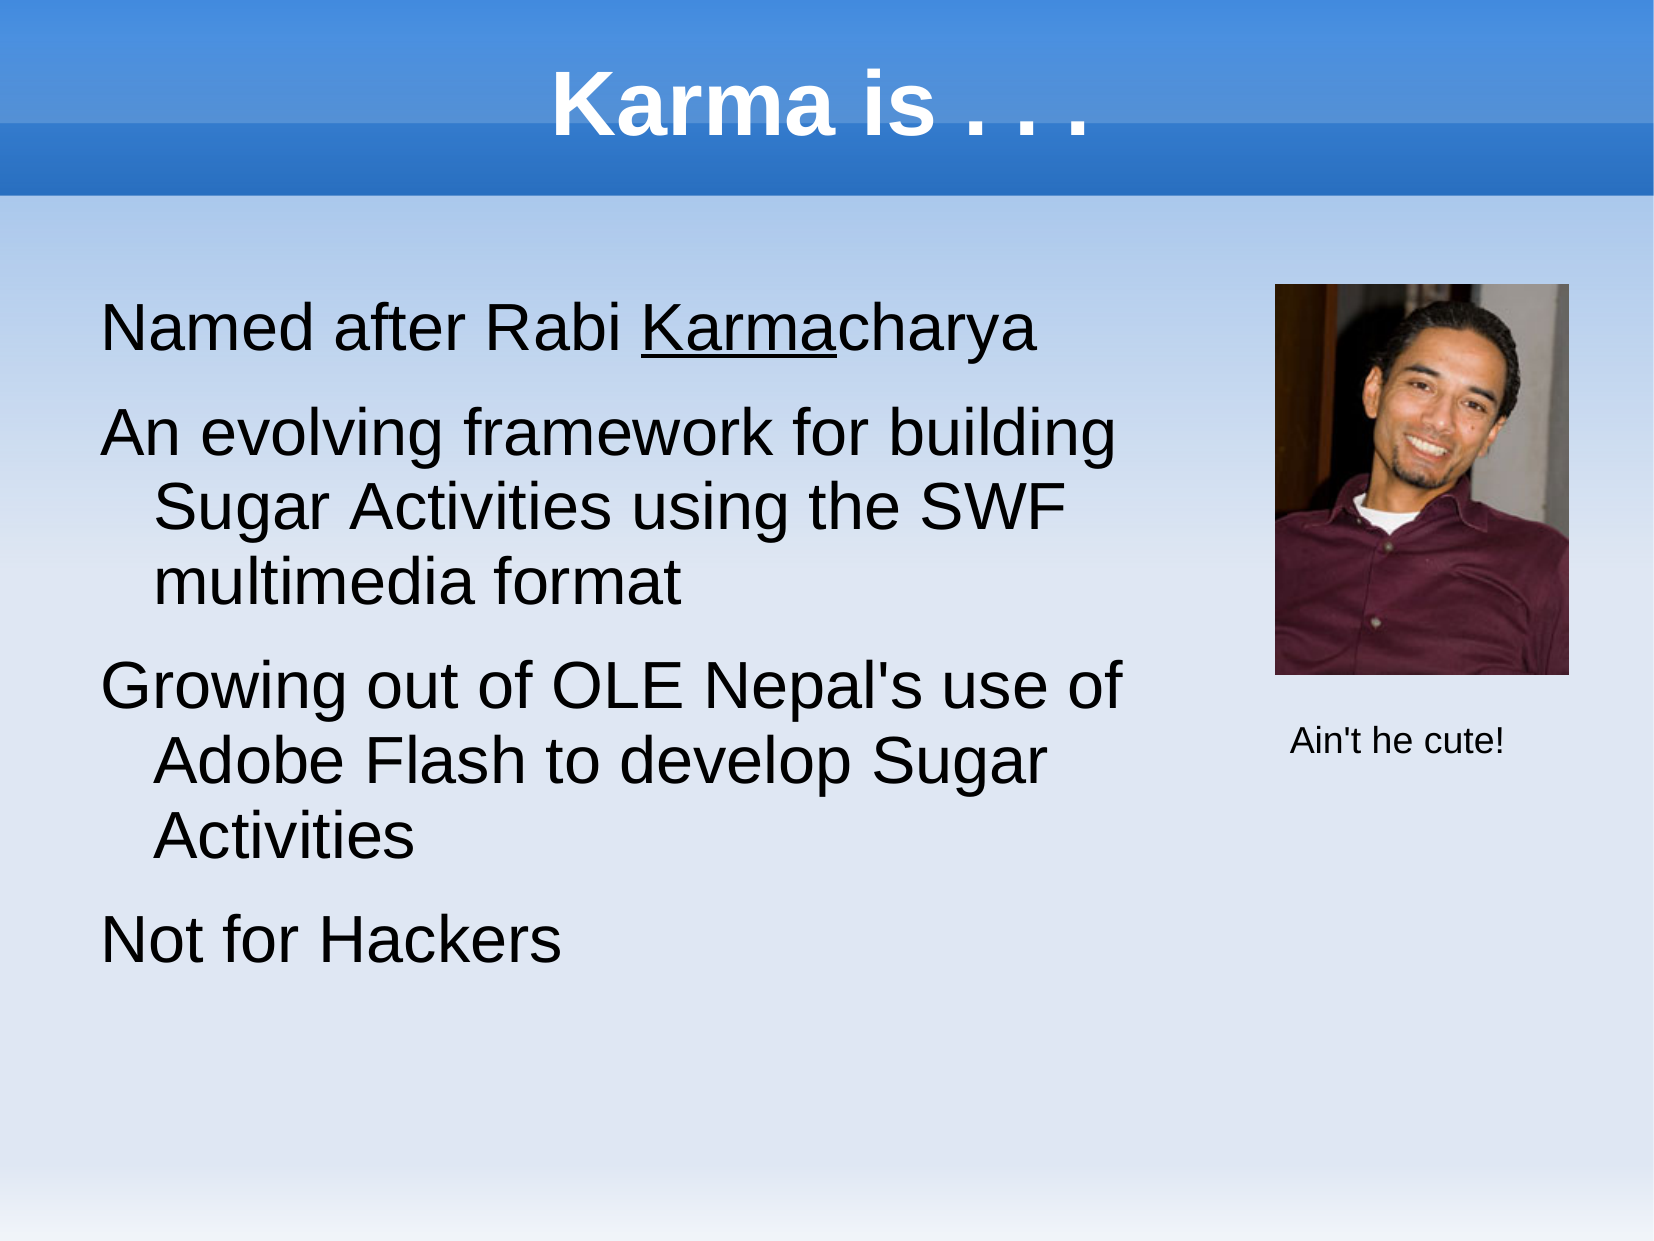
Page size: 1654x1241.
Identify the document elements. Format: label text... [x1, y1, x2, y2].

list Named after Rabi Karmacharya An evolving framework for building Sugar Activities using the SWF multimedia format Growing out of OLE Nepal's use of Adobe Flash to develop Sugar Activities Not for Hackers [82, 290, 1276, 1094]
title Karma is . . . [76, 7, 1565, 200]
text_box Ain't he cute! [1275, 712, 1613, 774]
picture [0, 0, 1654, 1241]
